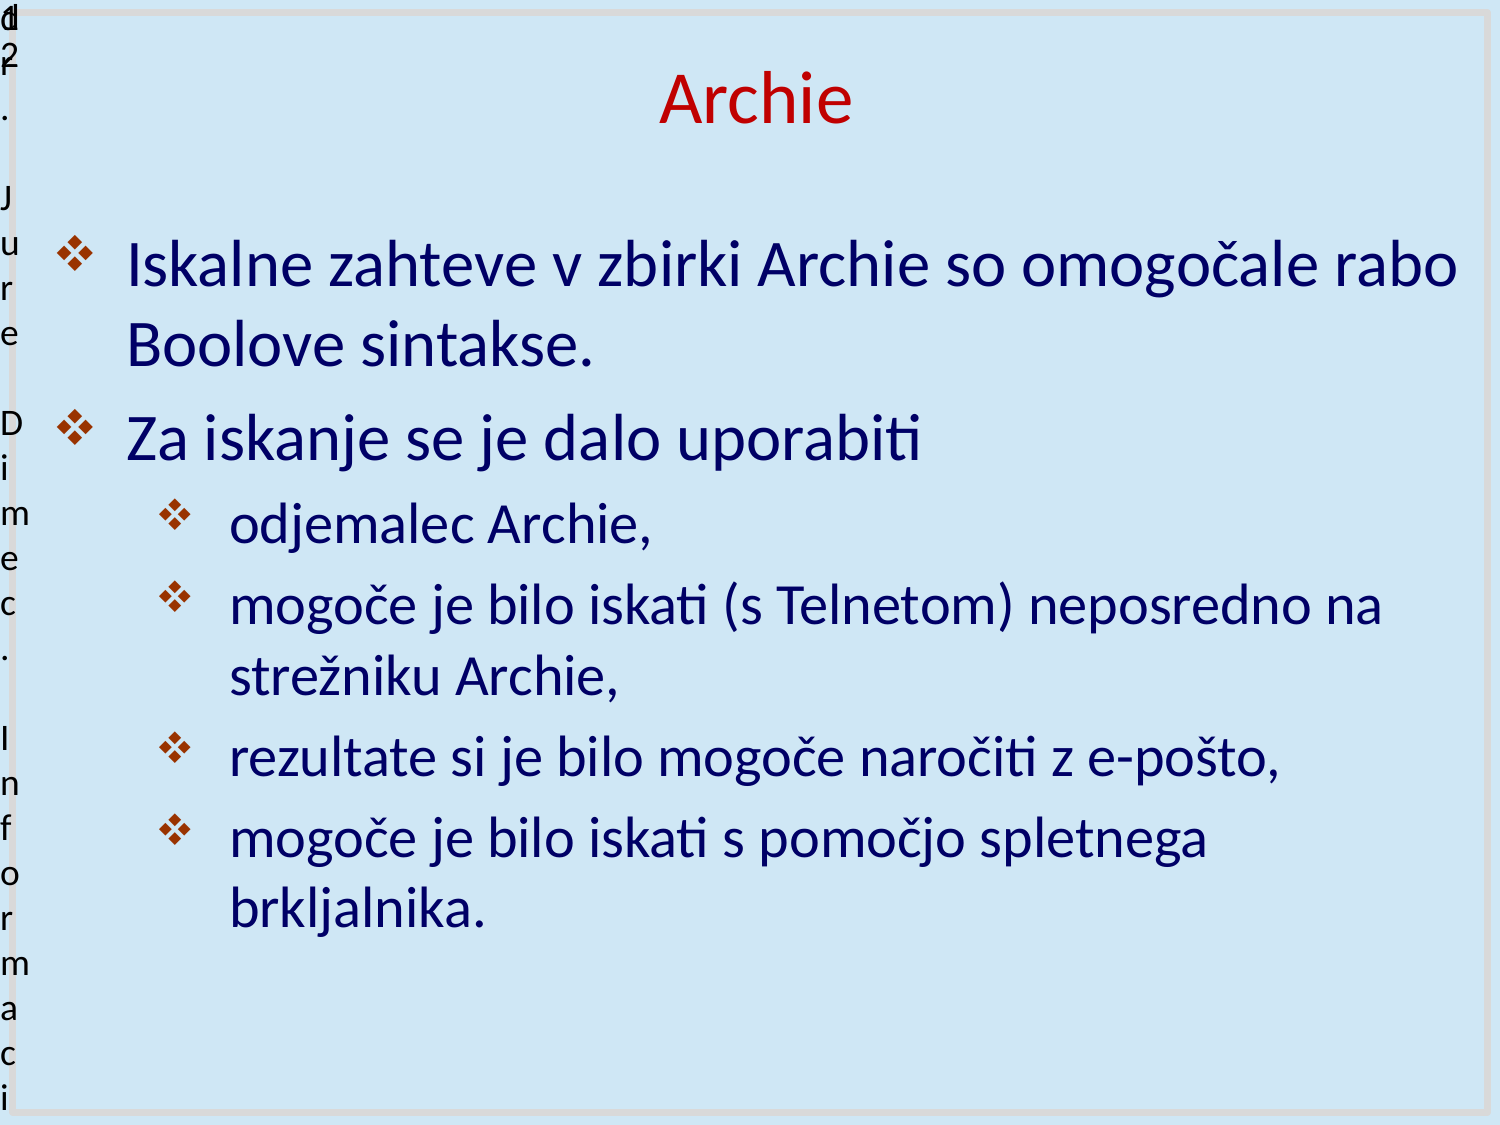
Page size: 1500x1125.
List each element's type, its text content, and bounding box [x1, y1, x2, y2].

title Archie [37, 37, 1475, 150]
list Iskalne zahteve v zbirki Archie so omogočale rabo Boolove sintakse. Za iskanje se je dalo uporabiti odjemalec Archie, mogoče je bilo iskati (s Telnetom) neposredno na strežniku Archie, rezultate si je bilo mogoče naročiti z e-pošto, mogoče je bilo iskati s pomočjo spletnega brkljalnika. [37, 212, 1475, 1050]
